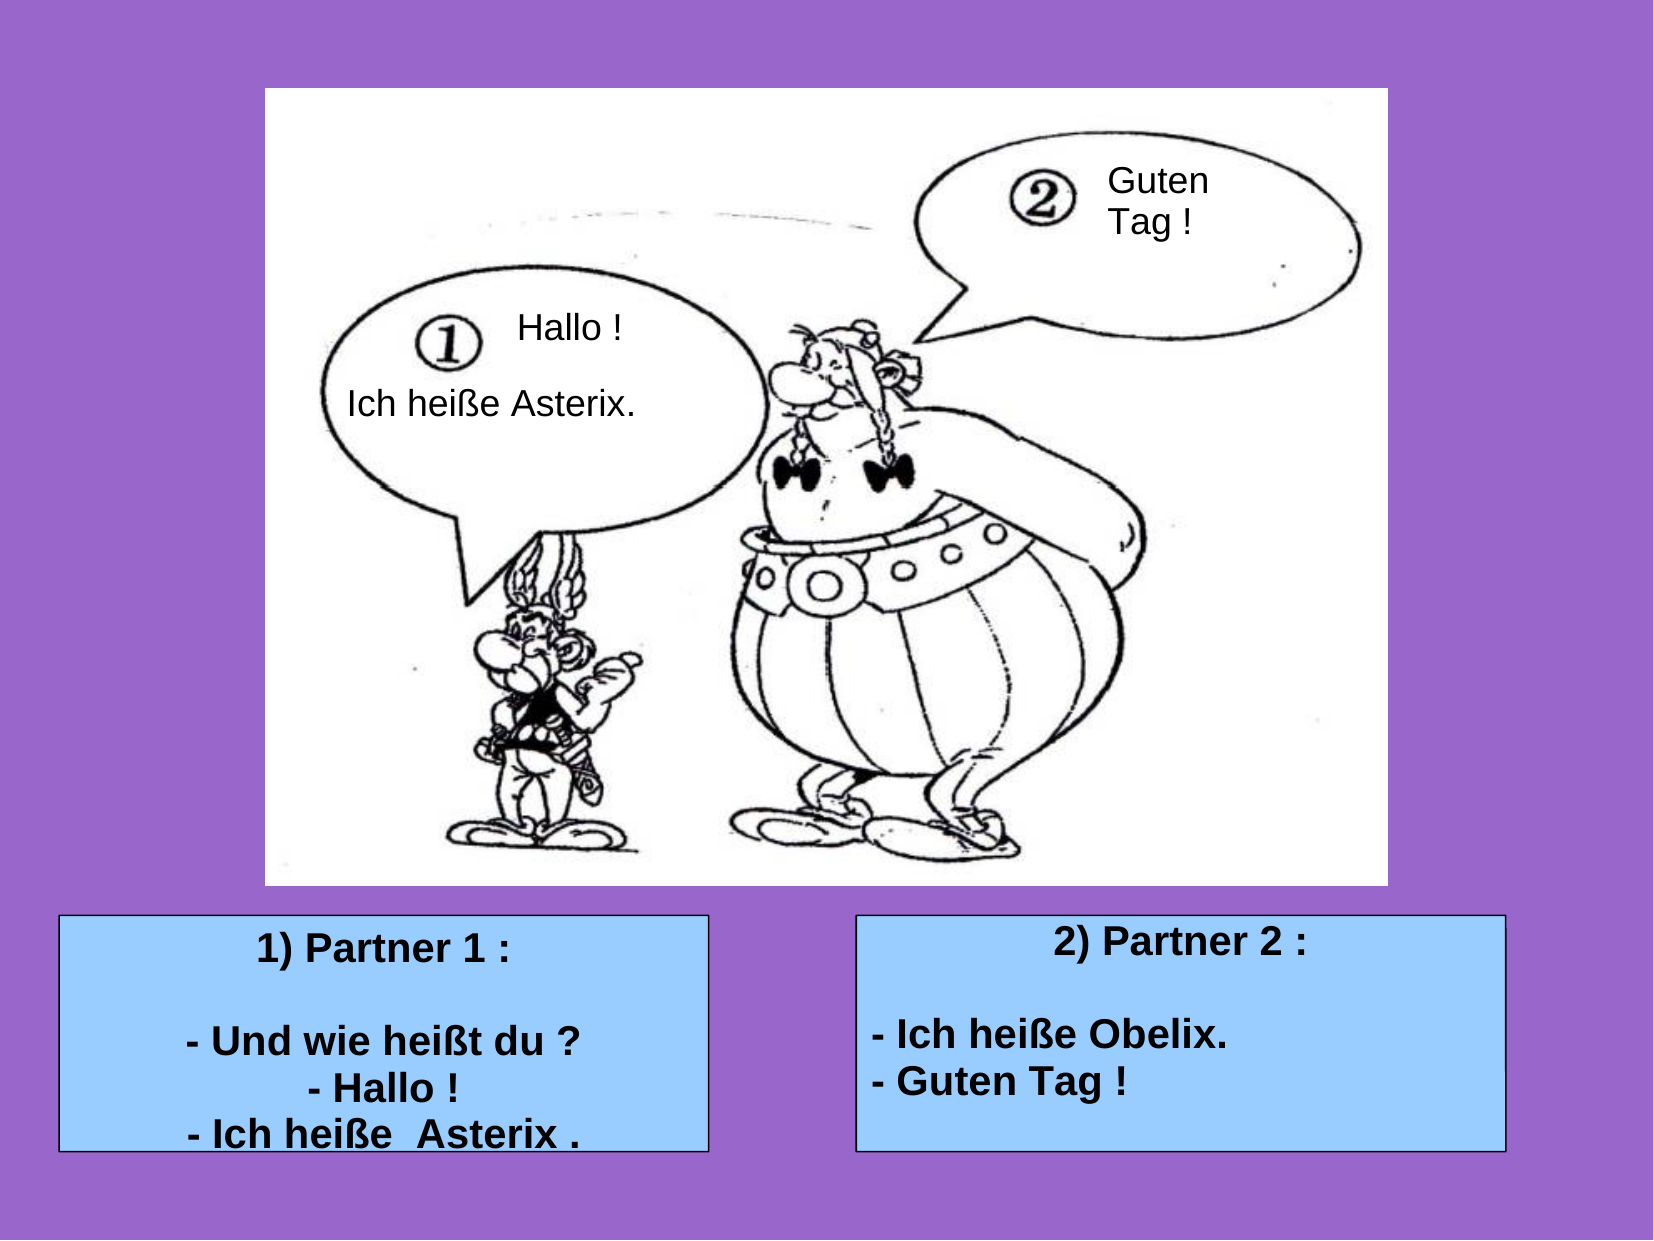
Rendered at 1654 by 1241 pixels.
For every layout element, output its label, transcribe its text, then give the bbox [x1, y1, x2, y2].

text_box Hallo ! [502, 297, 650, 355]
text_box 1) Partner 1 : - Und wie heißt du ? - Hallo ! - Ich heiße Asterix . [59, 915, 709, 1152]
picture [265, 88, 1388, 886]
text_box 2) Partner 2 : - Ich heiße Obelix. - Guten Tag ! [856, 915, 1506, 1152]
text_box Ich heiße Asterix. [331, 373, 746, 431]
text_box Guten Tag ! [1092, 149, 1241, 249]
